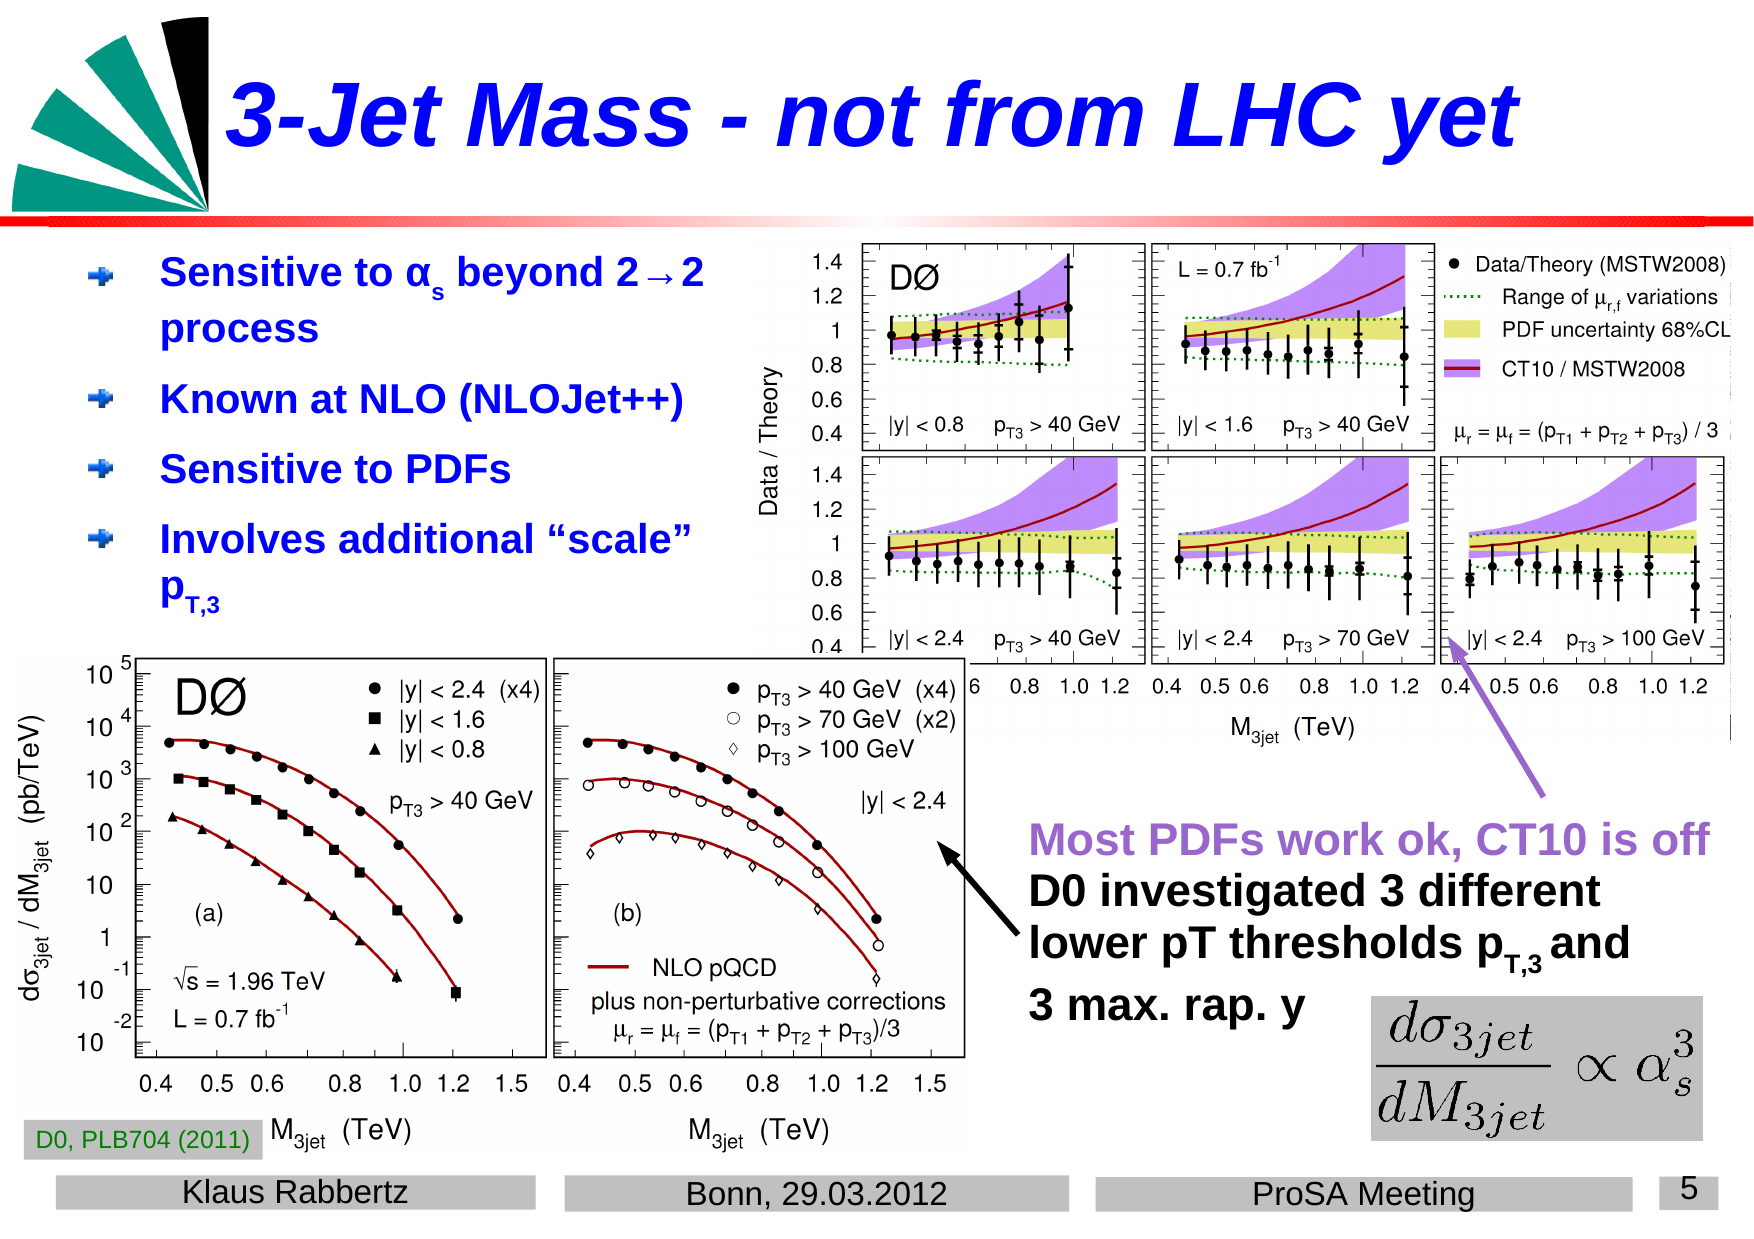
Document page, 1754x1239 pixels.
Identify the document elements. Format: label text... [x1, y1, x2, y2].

title 3-Jet Mass - not from LHC yet [220, 16, 1525, 213]
list Sensitive to αs beyond 2→2 process Known at NLO (NLOJet++) Sensitive to PDFs Involves additional “scale” pT,3 [29, 248, 736, 625]
text_box D0, PLB704 (2011) [23, 1119, 263, 1160]
picture [13, 238, 1731, 1156]
text_box Most PDFs work ok, CT10 is off D0 investigated 3 different lower pT thresholds pT,3 and 3 max. rap. y [1016, 808, 1724, 1037]
picture [12, 17, 209, 214]
picture [1371, 1037, 1704, 1142]
